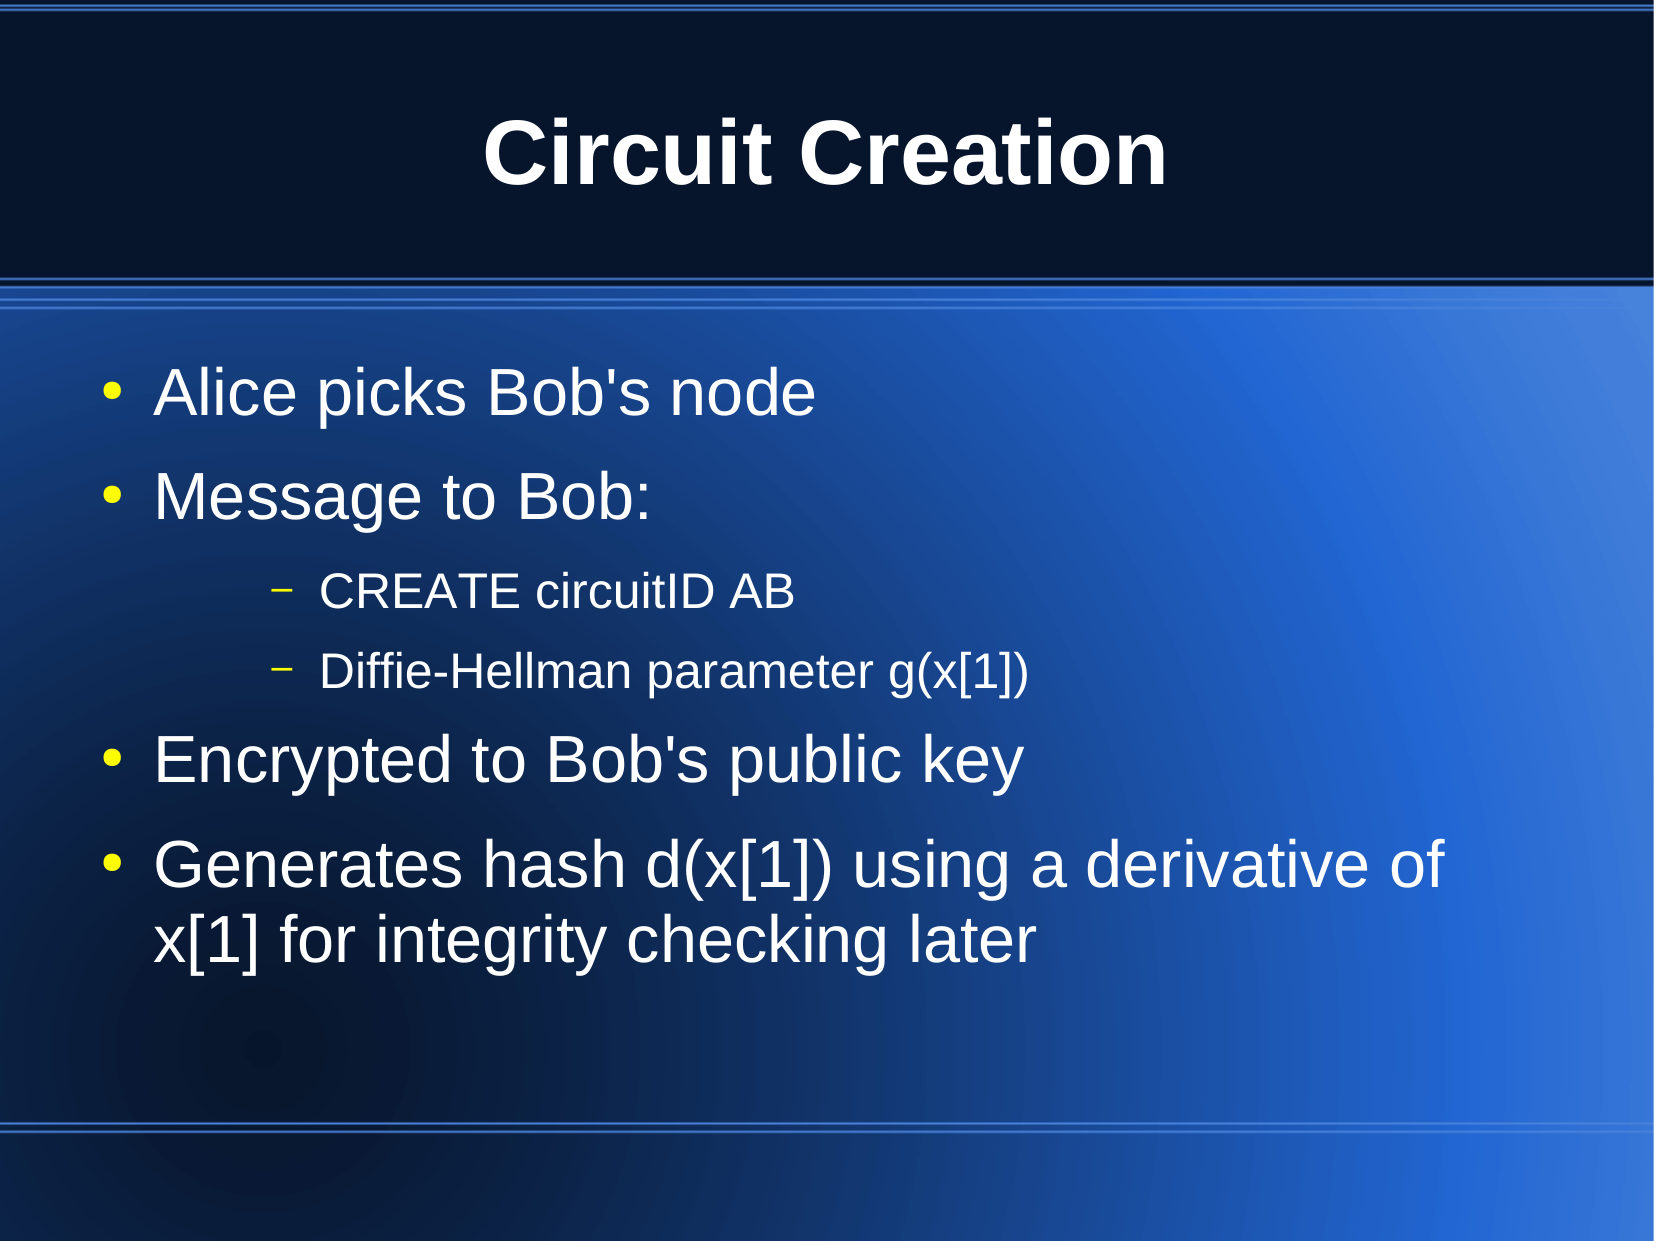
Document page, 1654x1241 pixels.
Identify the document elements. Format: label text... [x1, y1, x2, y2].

title Circuit Creation [82, 49, 1571, 257]
picture [0, 0, 1654, 1241]
list Alice picks Bob's node Message to Bob: CREATE circuitID AB Diffie-Hellman parameter g(x[1]) Encrypted to Bob's public key Generates hash d(x[1]) using a derivative of x[1] for integrity checking later [82, 355, 1571, 1043]
